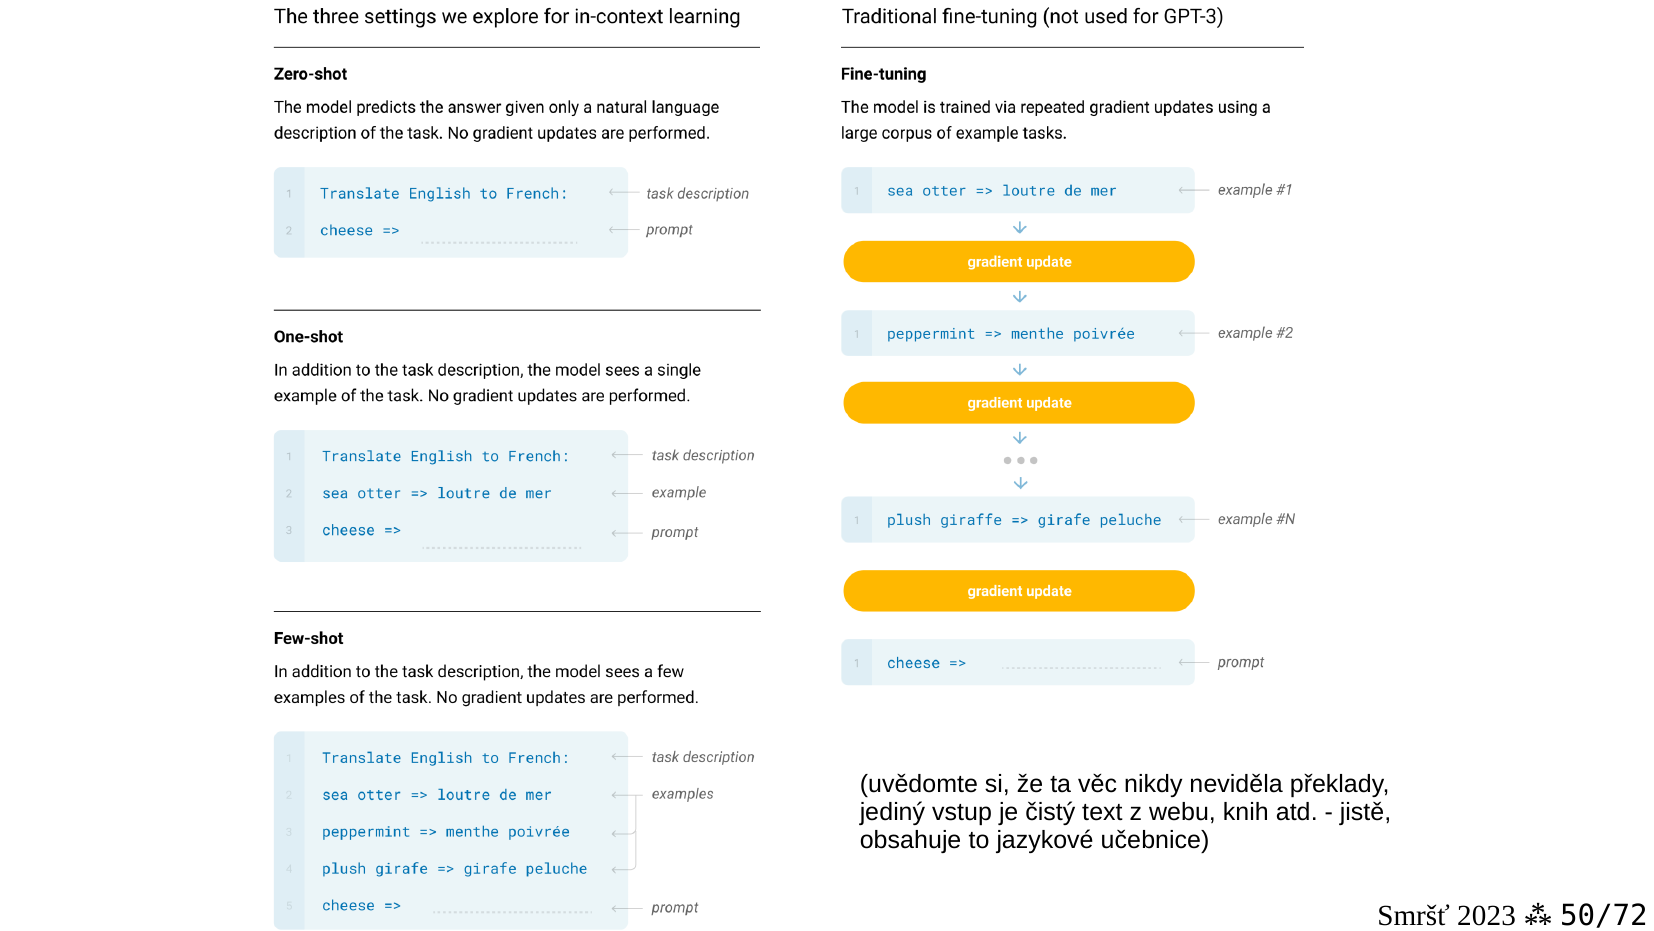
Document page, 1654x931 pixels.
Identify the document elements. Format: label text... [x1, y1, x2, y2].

text_box (uvědomte si, že ta věc nikdy neviděla překlady, jediný vstup je čistý text z webu, knih atd. - jistě, obsahuje to jazykové učebnice) [845, 762, 1408, 862]
picture [262, 0, 1304, 931]
